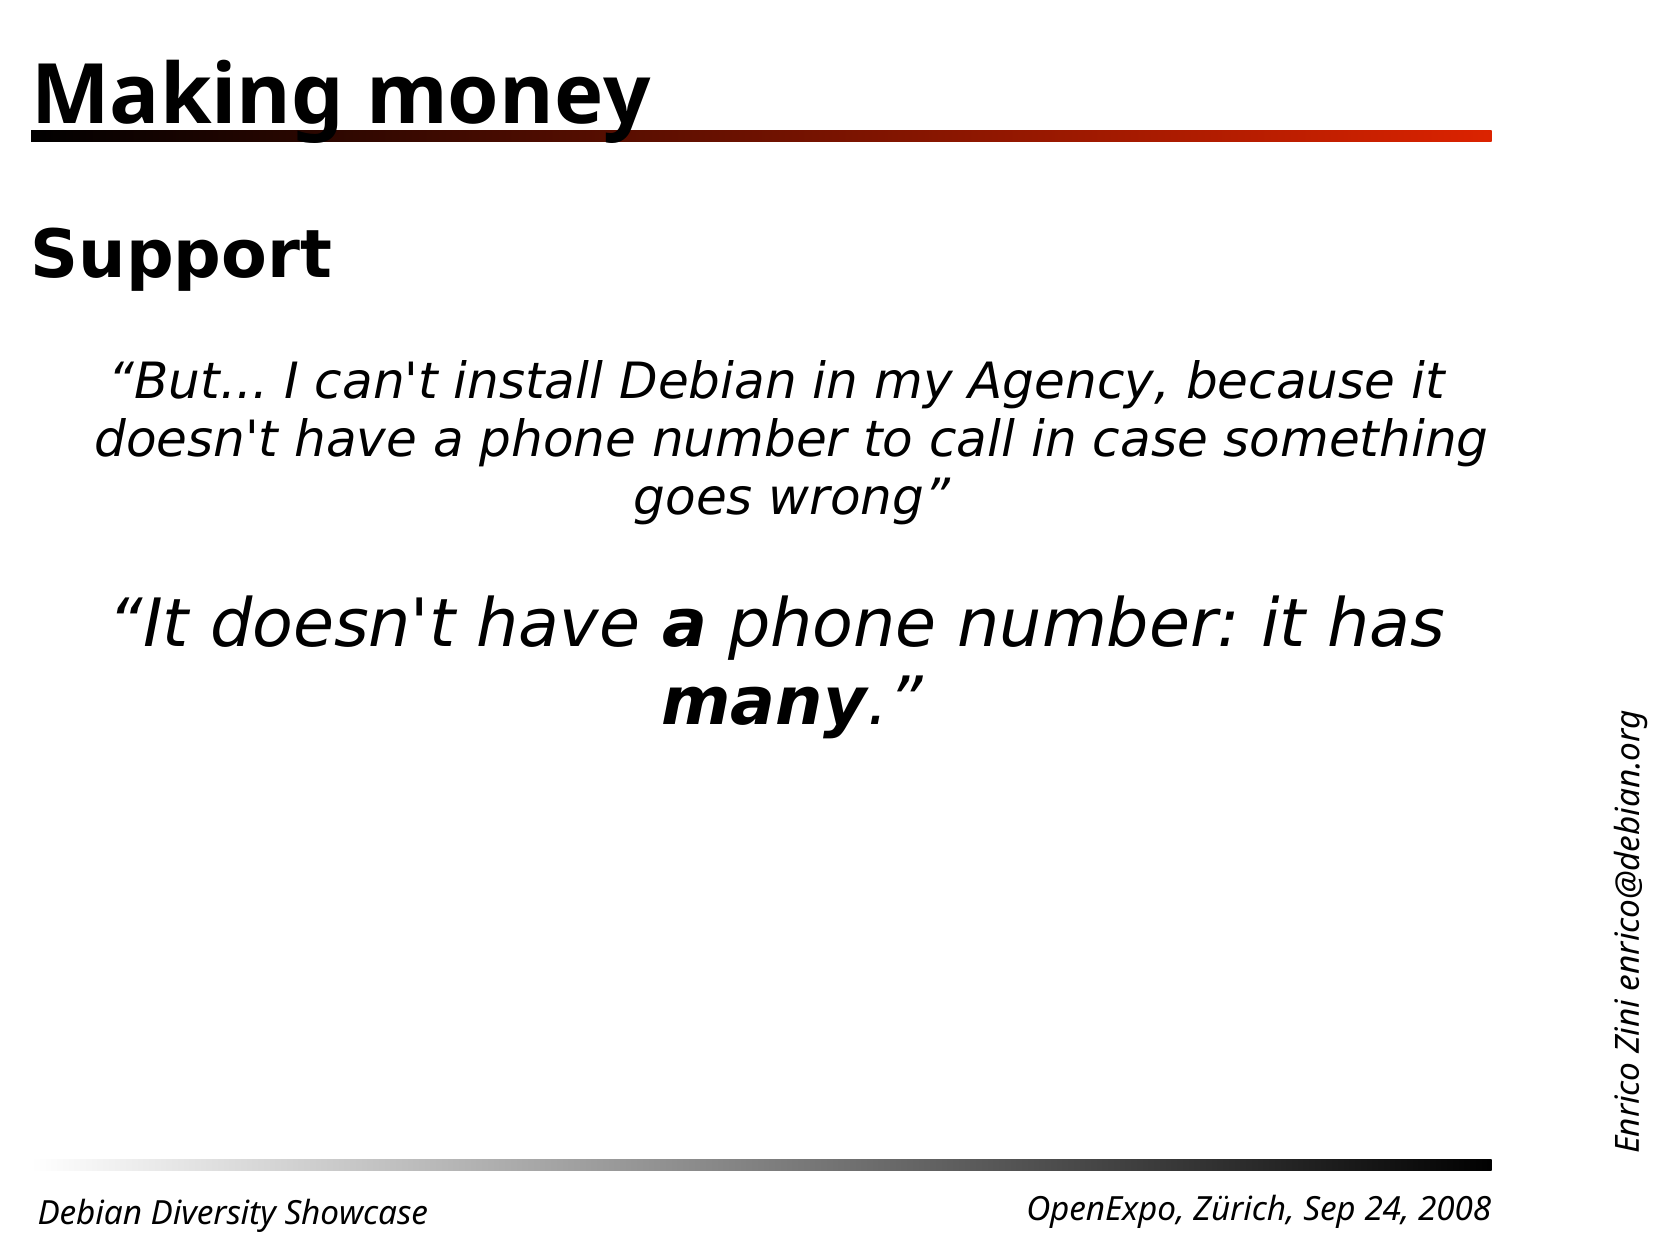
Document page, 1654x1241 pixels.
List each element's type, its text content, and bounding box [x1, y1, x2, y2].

text_box Making money [31, 34, 1438, 168]
text_box Support “But... I can't install Debian in my Agency, because it doesn't have a phone number to call in case something goes wrong” “It doesn't have a phone number: it has many.” [30, 215, 1495, 1089]
